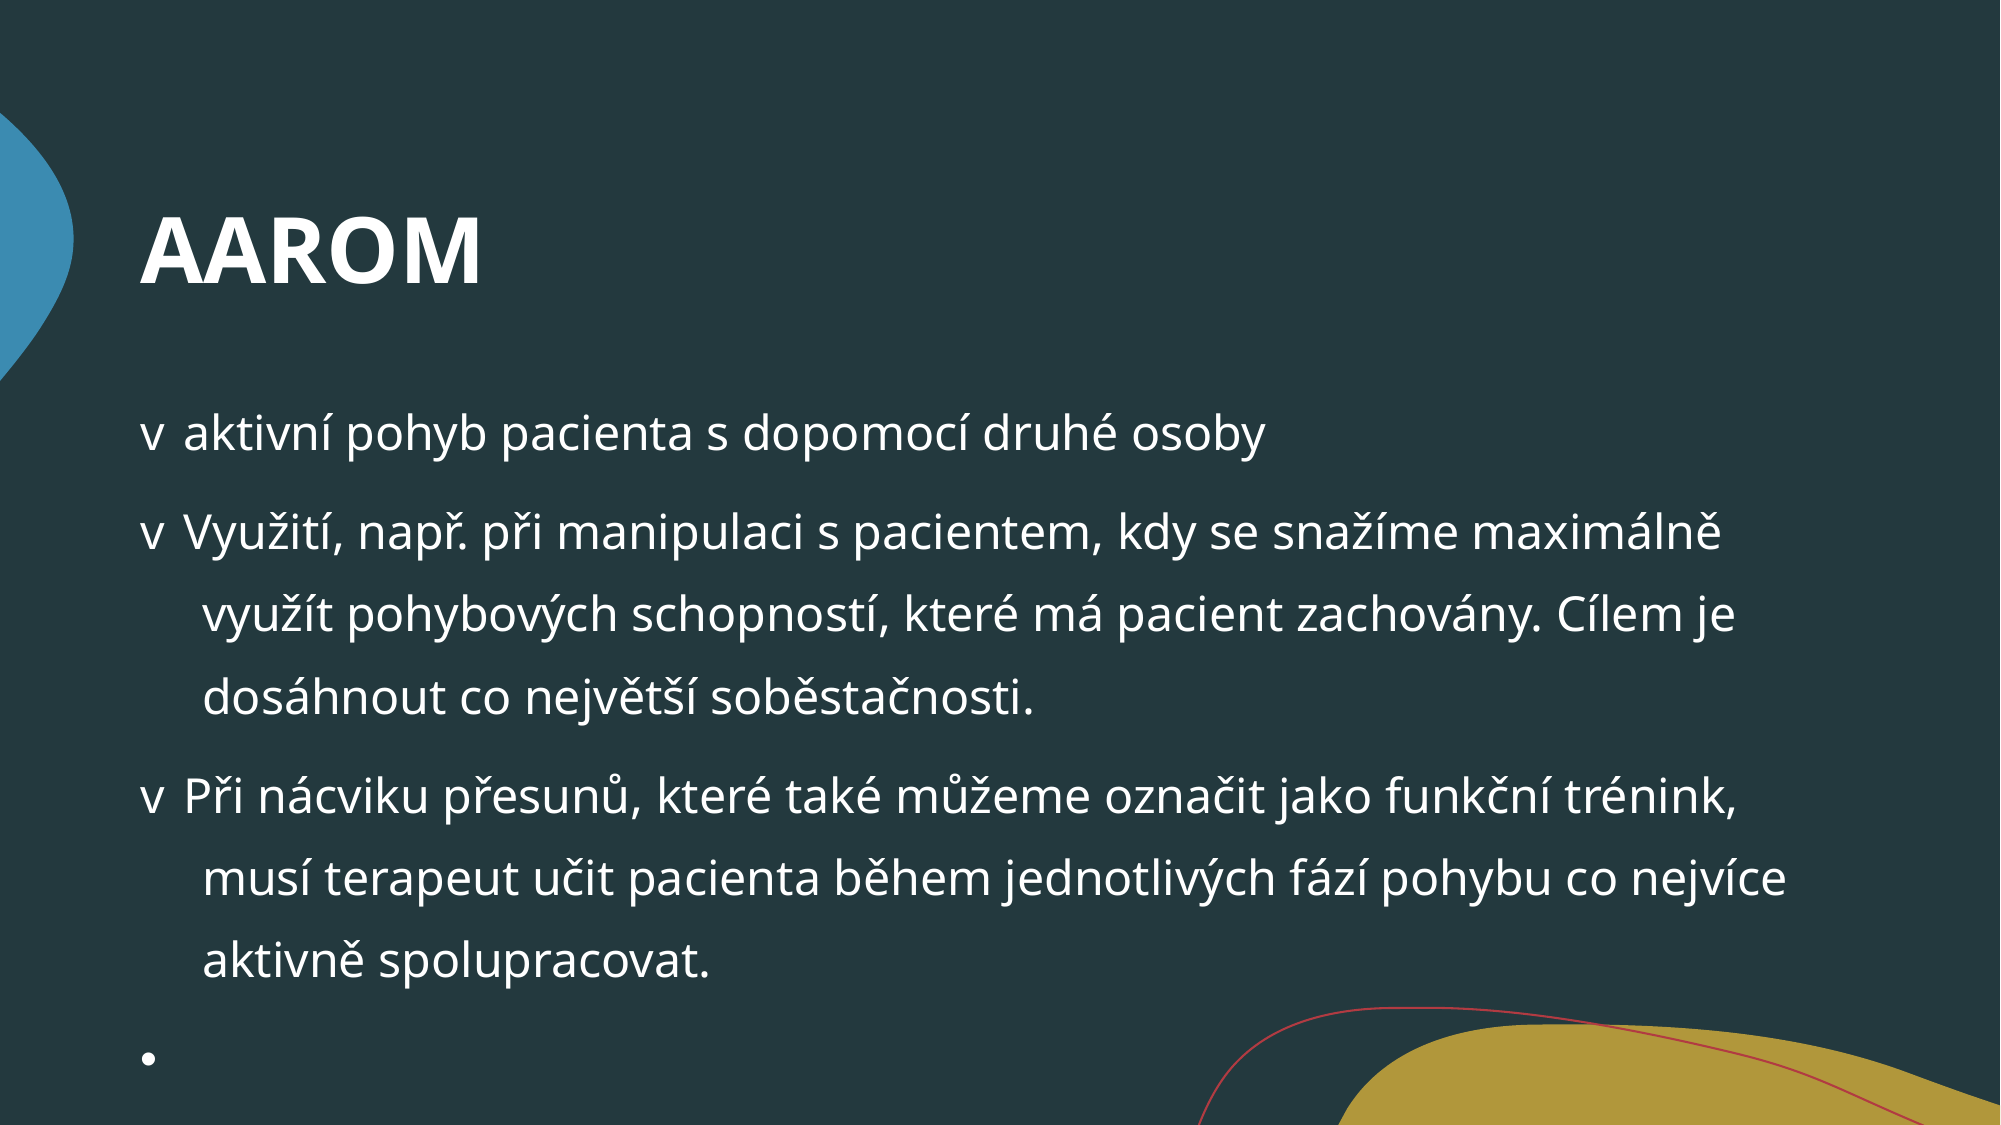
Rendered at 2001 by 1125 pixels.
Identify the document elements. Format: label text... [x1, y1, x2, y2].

title AAROM [125, 125, 1876, 375]
list aktivní pohyb pacienta s dopomocí druhé osoby Využití, např. při manipulaci s pacientem, kdy se snažíme maximálně využít pohybových schopností, které má pacient zachovány. Cílem je dosáhnout co největší soběstačnosti. Při nácviku přesunů, které také můžeme označit jako funkční trénink, musí terapeut učit pacienta během jednotlivých fází pohybu co nejvíce aktivně spolupracovat. [125, 375, 1876, 1002]
